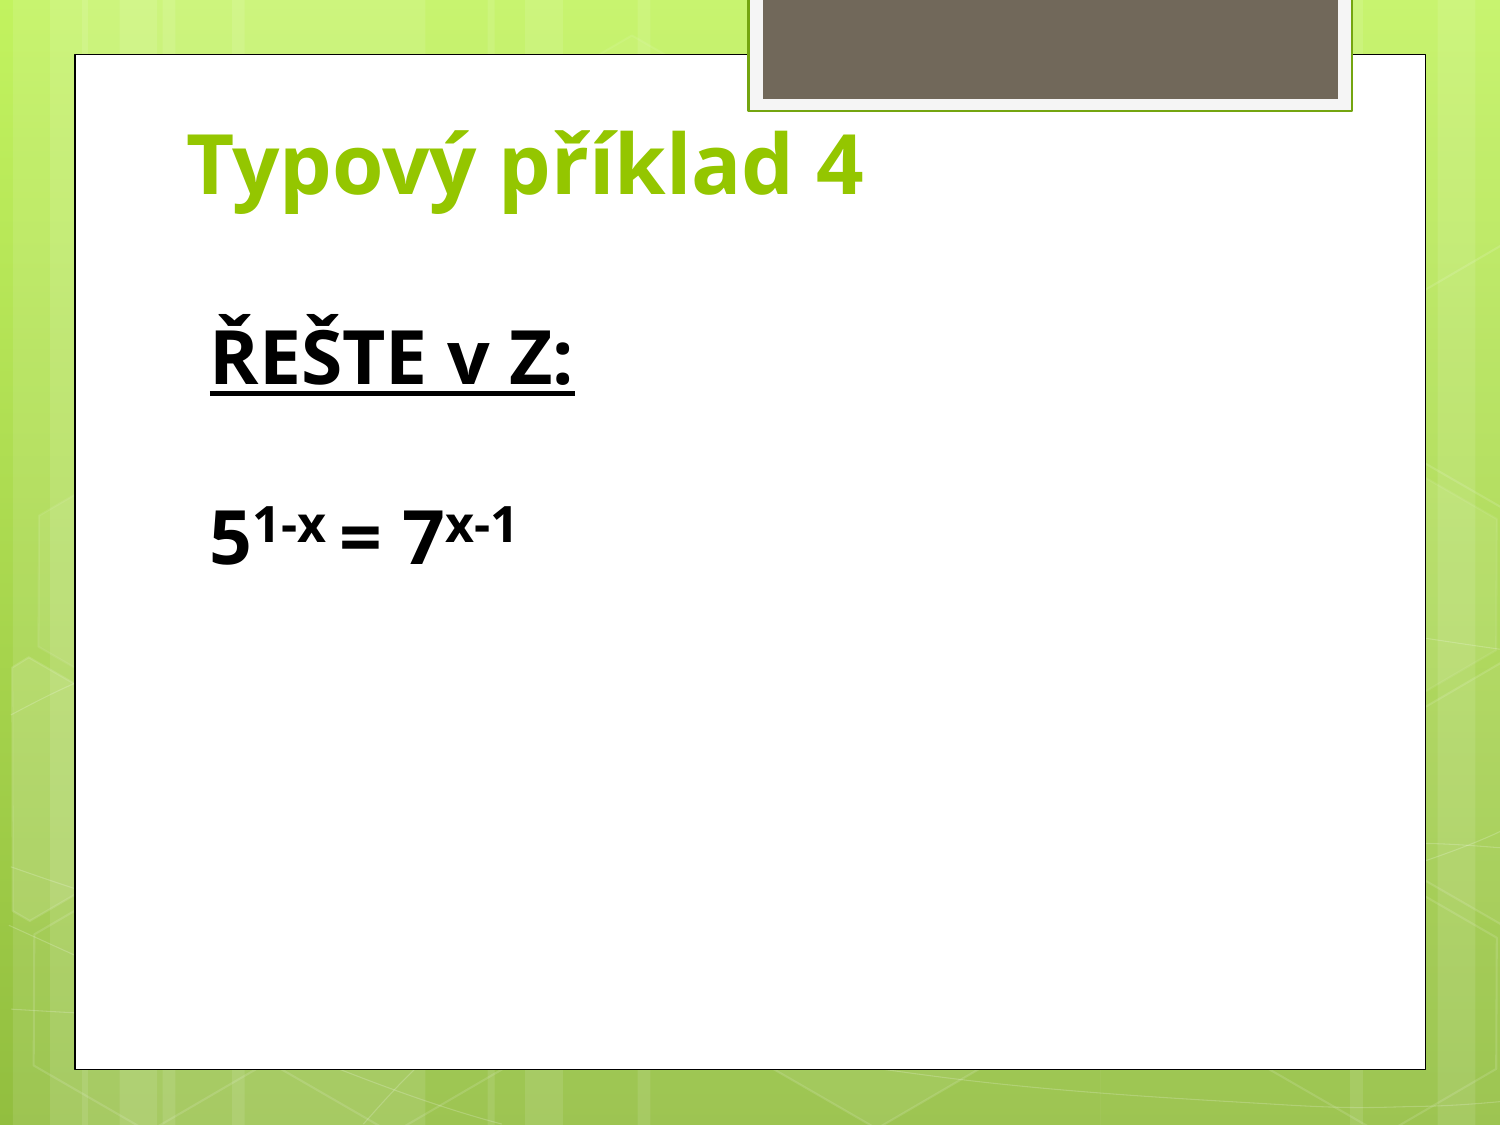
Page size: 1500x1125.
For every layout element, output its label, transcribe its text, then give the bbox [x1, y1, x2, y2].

title Typový příklad 4 [171, 30, 1415, 219]
text_box ŘEŠTE v Z: 51-x = 7x-1 [195, 303, 1317, 588]
